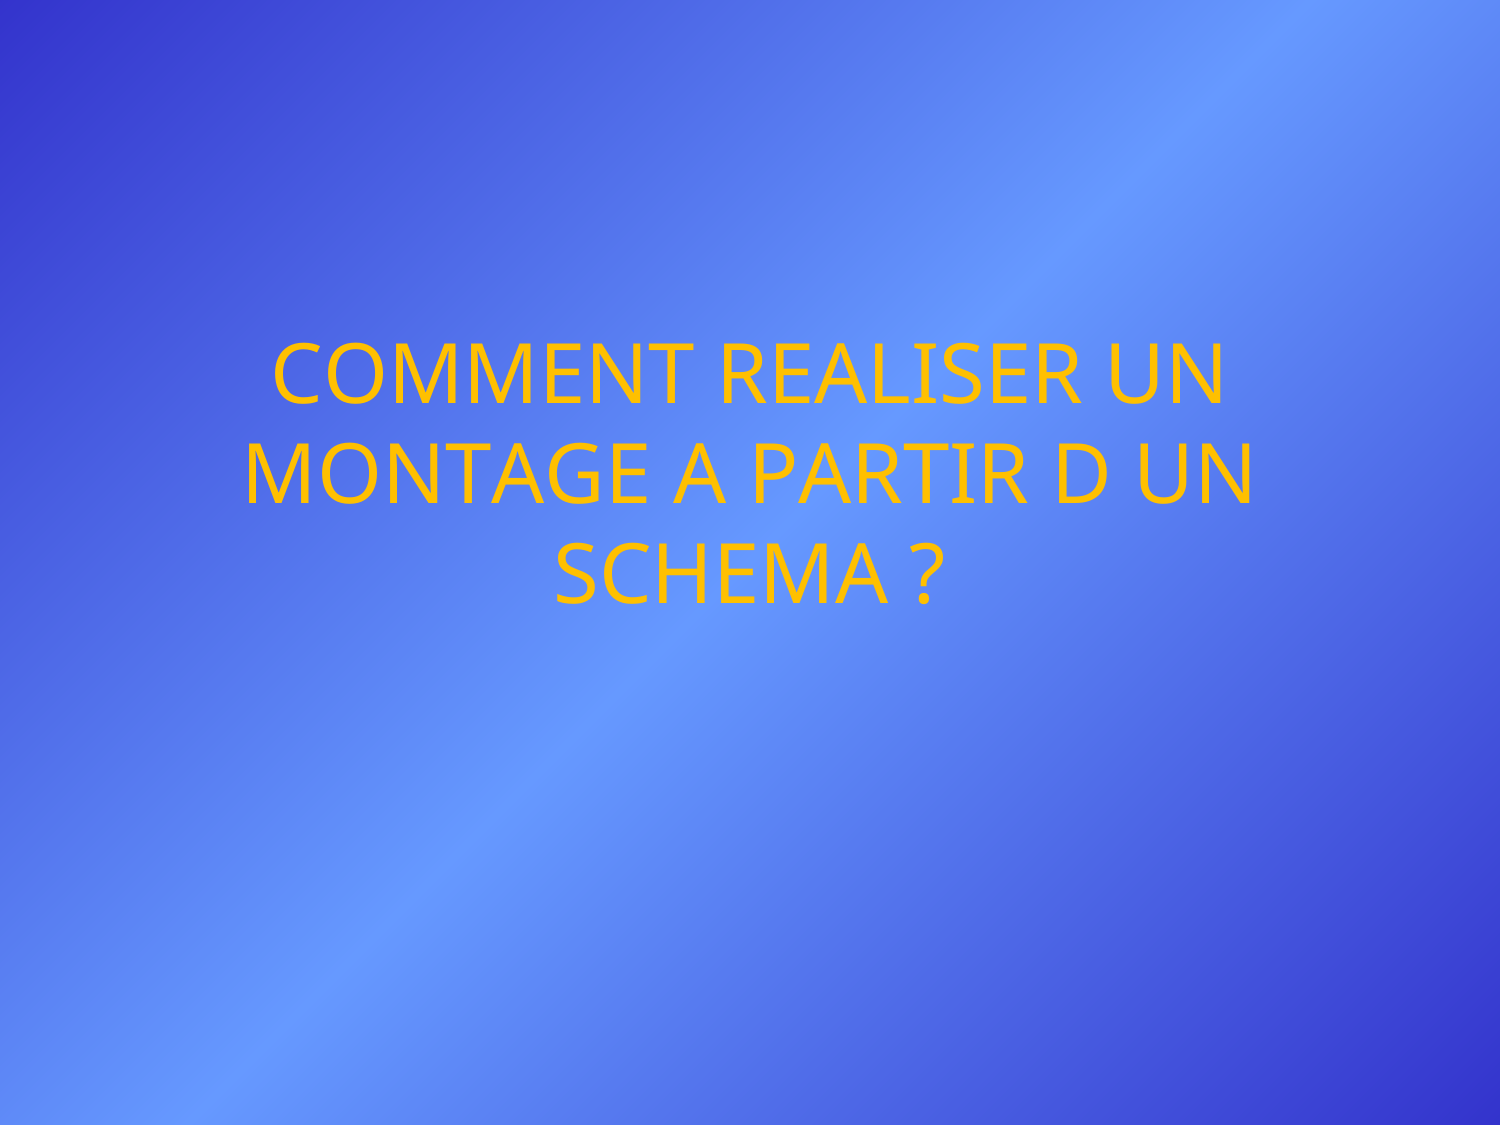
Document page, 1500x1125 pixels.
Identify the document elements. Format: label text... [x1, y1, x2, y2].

title COMMENT REALISER UN MONTAGE A PARTIR D UN SCHEMA ? [112, 349, 1388, 591]
